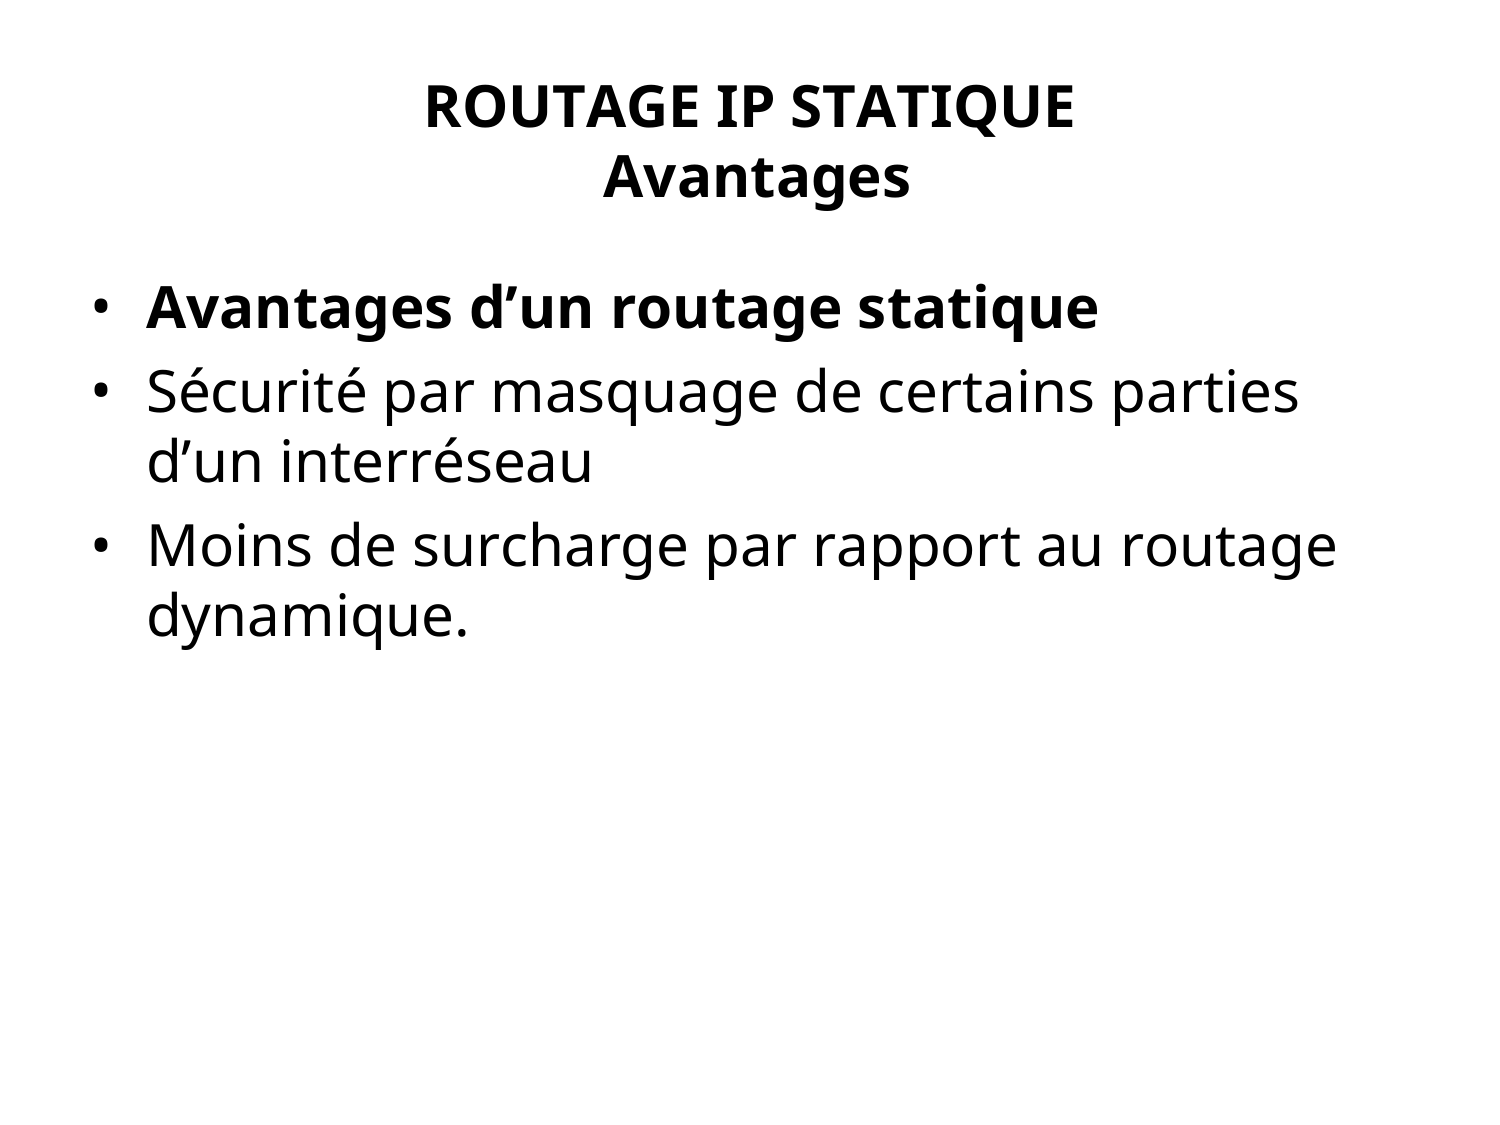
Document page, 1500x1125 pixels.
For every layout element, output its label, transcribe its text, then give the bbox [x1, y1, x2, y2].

list Avantages d’un routage statique Sécurité par masquage de certains parties d’un interréseau Moins de surcharge par rapport au routage dynamique. [75, 262, 1426, 1005]
title ROUTAGE IP STATIQUE Avantages [75, 45, 1426, 233]
